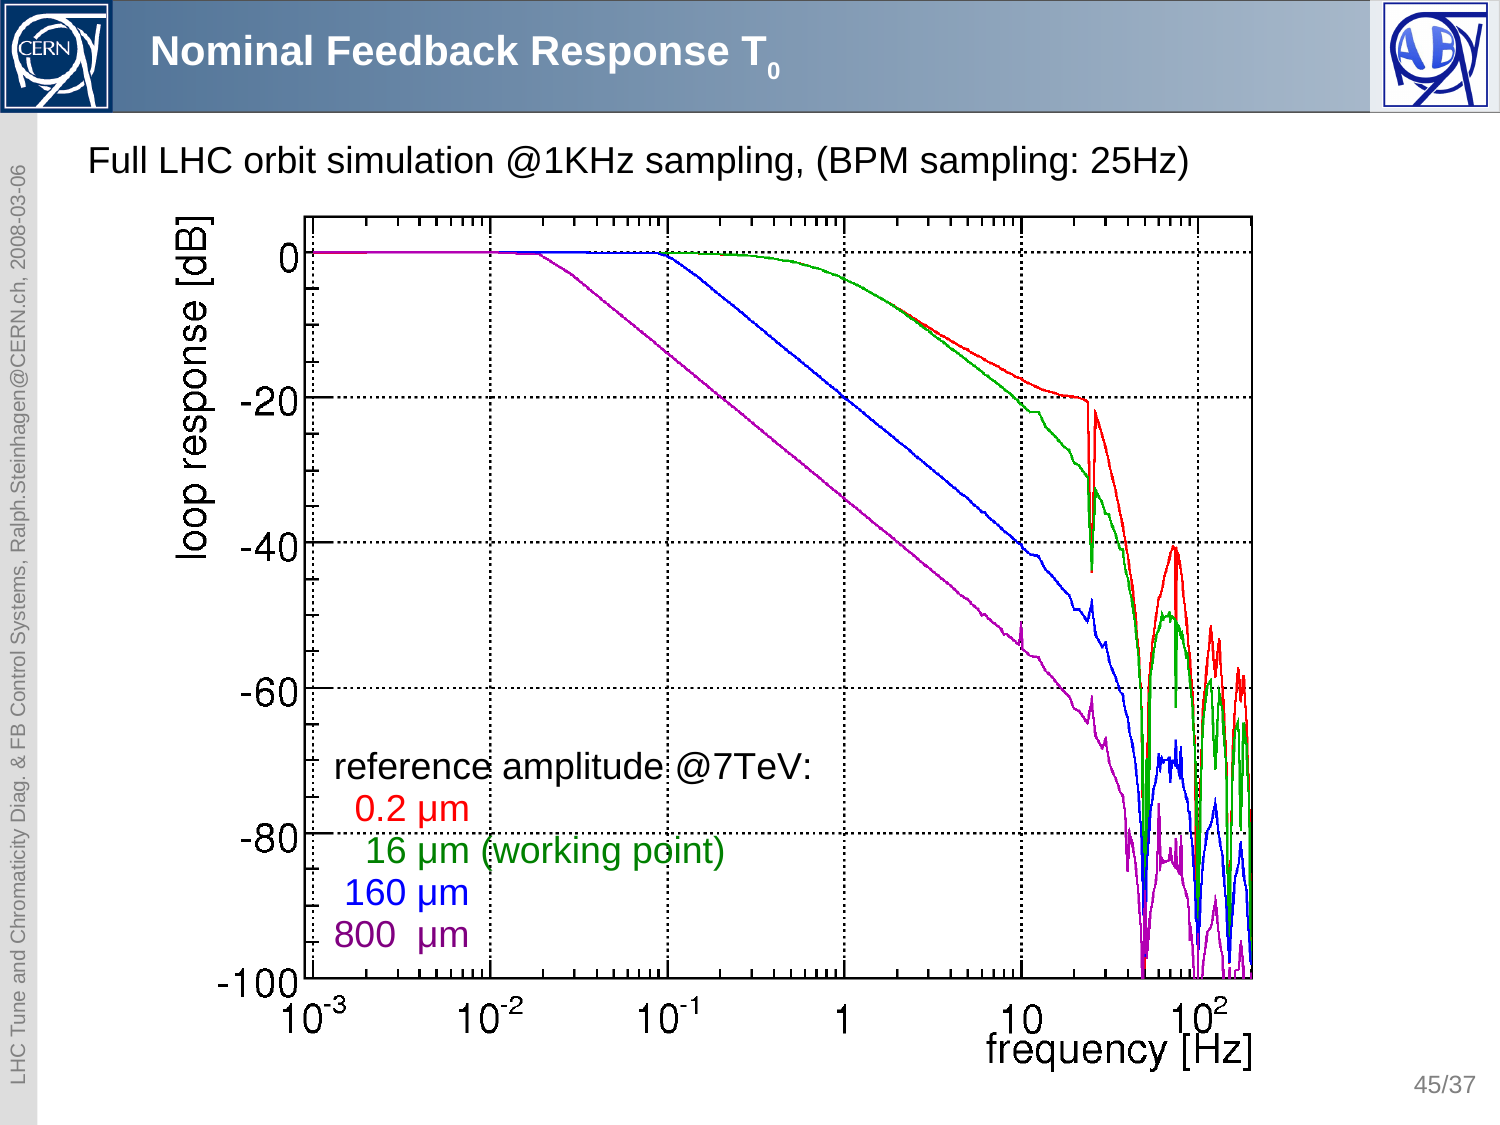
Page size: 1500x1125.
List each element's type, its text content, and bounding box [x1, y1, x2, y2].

picture [1382, 1, 1489, 108]
title Nominal Feedback Response T0 [150, 0, 1201, 113]
picture [0, 0, 113, 113]
list Full LHC orbit simulation @1KHz sampling, (BPM sampling: 25Hz) [87, 137, 1438, 1030]
picture [159, 199, 1373, 1084]
text_box reference amplitude @7TeV: 0.2 μm 16 μm (working point) 160 μm 800 μm [318, 738, 851, 986]
